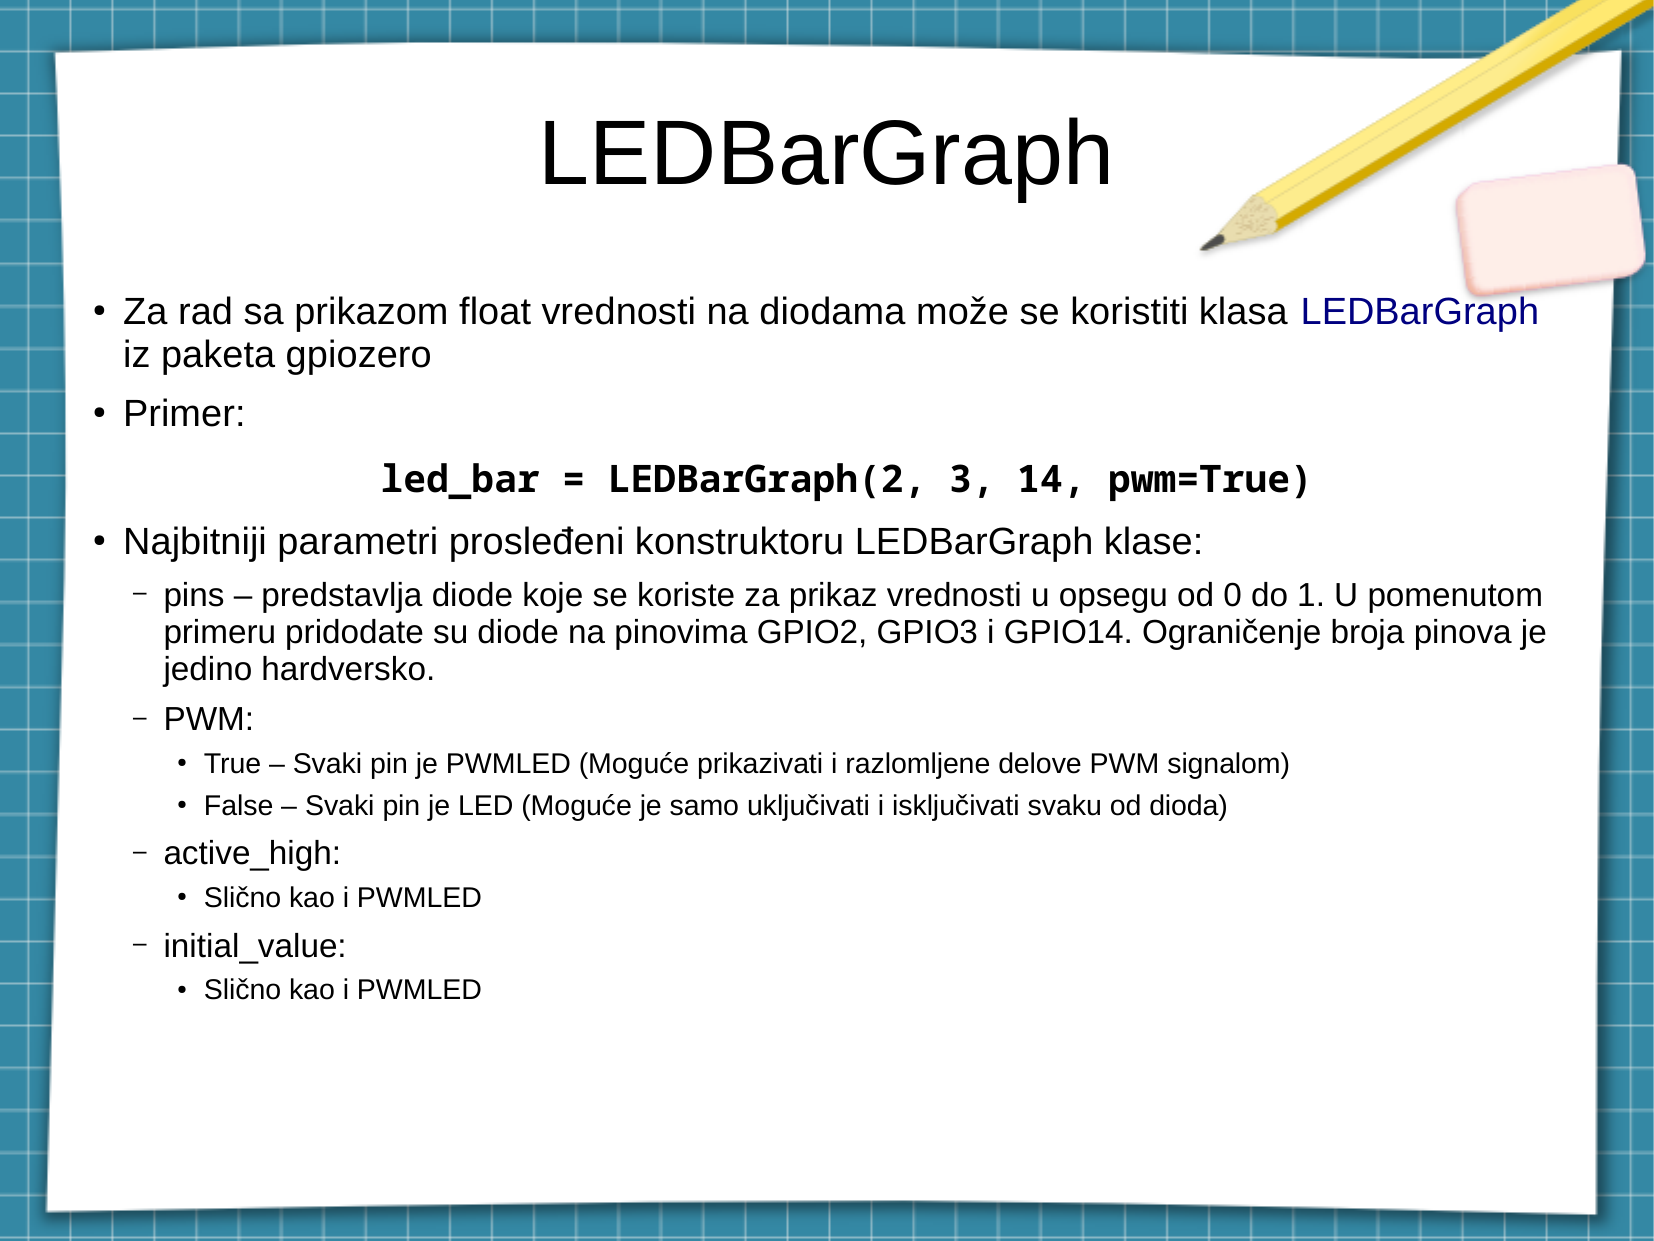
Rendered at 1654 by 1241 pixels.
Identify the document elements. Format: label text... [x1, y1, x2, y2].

picture [0, 0, 1654, 1241]
list Za rad sa prikazom float vrednosti na diodama može se koristiti klasa LEDBarGraph iz paketa gpiozero Primer: led_bar = LEDBarGraph(2, 3, 14, pwm=True) Najbitniji parametri prosleđeni konstruktoru LEDBarGraph klase: pins – predstavlja diode koje se koriste za prikaz vrednosti u opsegu od 0 do 1. U pomenutom primeru pridodate su diode na pinovima GPIO2, GPIO3 i GPIO14. Ograničenje broja pinova je jedino hardversko. PWM: True – Svaki pin je PWMLED (Moguće prikazivati i razlomljene delove PWM signalom) False – Svaki pin je LED (Moguće je samo uključivati i isključivati svaku od dioda) active_high: Slično kao i PWMLED initial_value: Slično kao i PWMLED [82, 290, 1571, 1010]
title LEDBarGraph [82, 49, 1571, 257]
